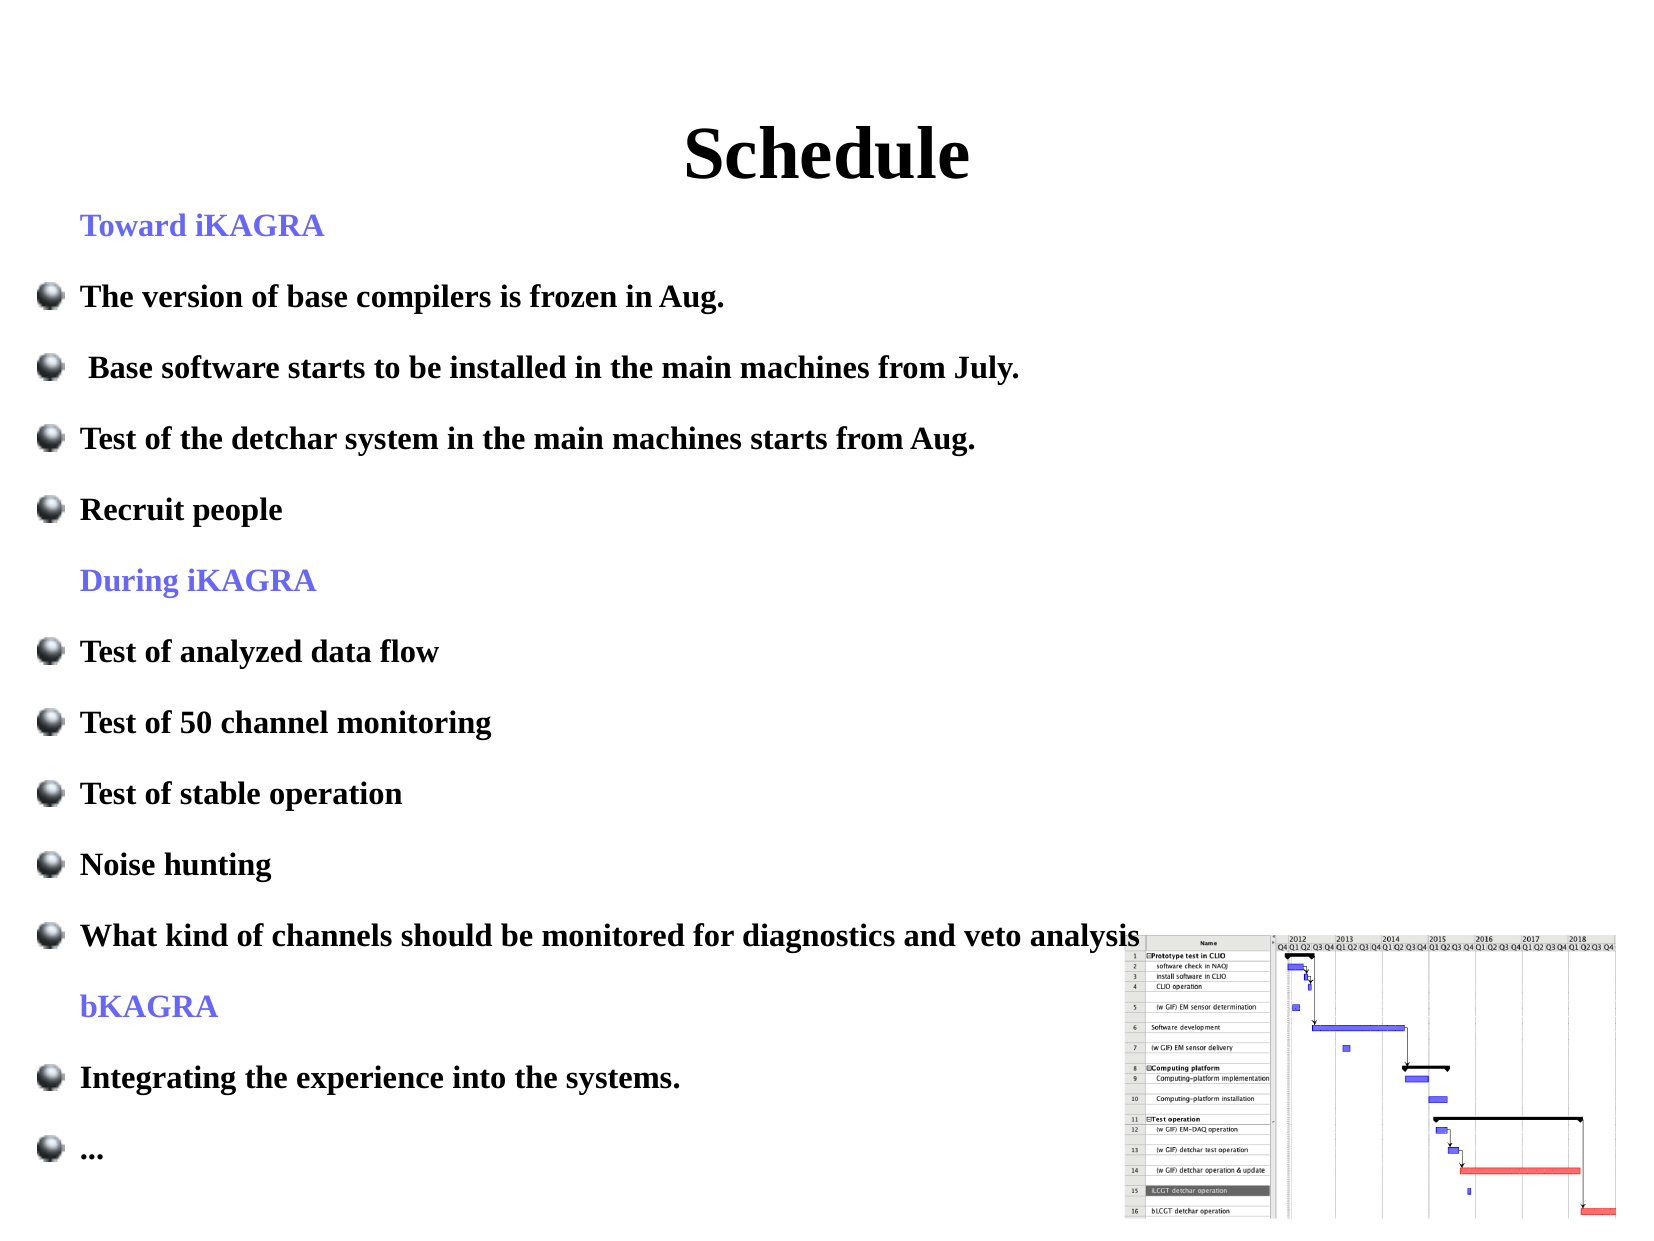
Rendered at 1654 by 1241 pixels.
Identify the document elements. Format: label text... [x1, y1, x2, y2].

list Toward iKAGRA The version of base compilers is frozen in Aug. Base software starts to be installed in the main machines from July. Test of the detchar system in the main machines starts from Aug. Recruit people During iKAGRA Test of analyzed data flow Test of 50 channel monitoring Test of stable operation Noise hunting What kind of channels should be monitored for diagnostics and veto analysis bKAGRA Integrating the experience into the systems. ... [25, 188, 1536, 1182]
title Schedule [82, 49, 1571, 257]
picture [1122, 931, 1619, 1225]
